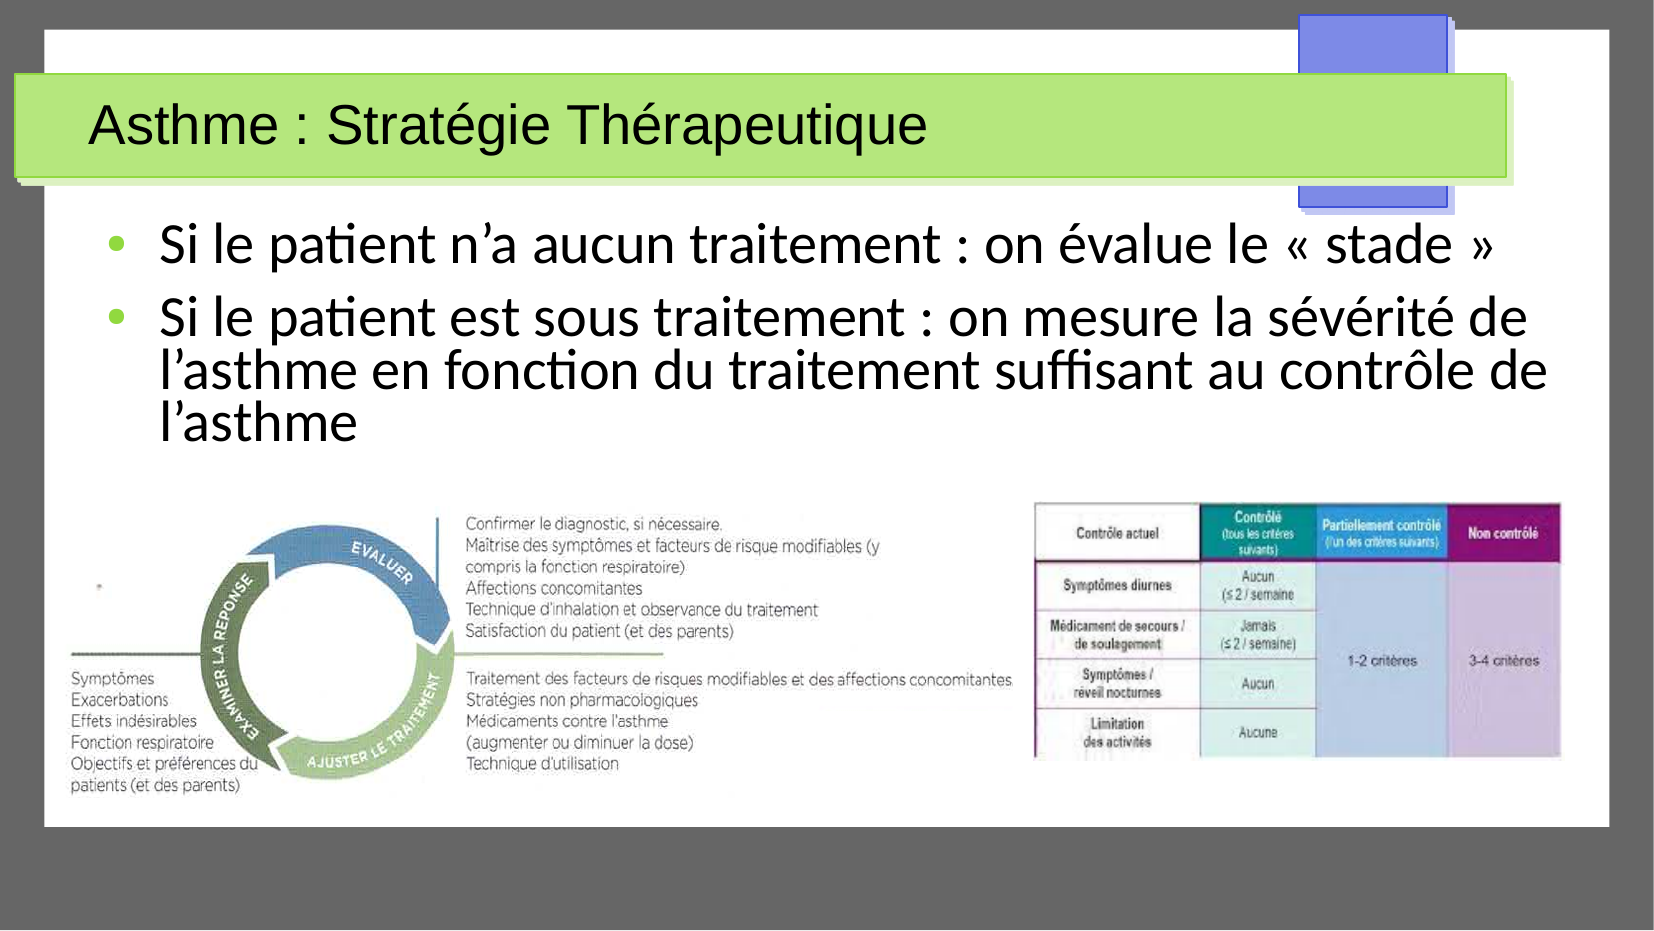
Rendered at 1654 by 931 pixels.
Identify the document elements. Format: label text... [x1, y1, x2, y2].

picture [59, 489, 1013, 798]
title Asthme : Stratégie Thérapeutique [88, 73, 1506, 178]
picture [1033, 501, 1565, 761]
list Si le patient n’a aucun traitement : on évalue le « stade » Si le patient est sous traitement : on mesure la sévérité de l’asthme en fonction du traitement suffisant au contrôle de l’asthme [88, 221, 1565, 813]
